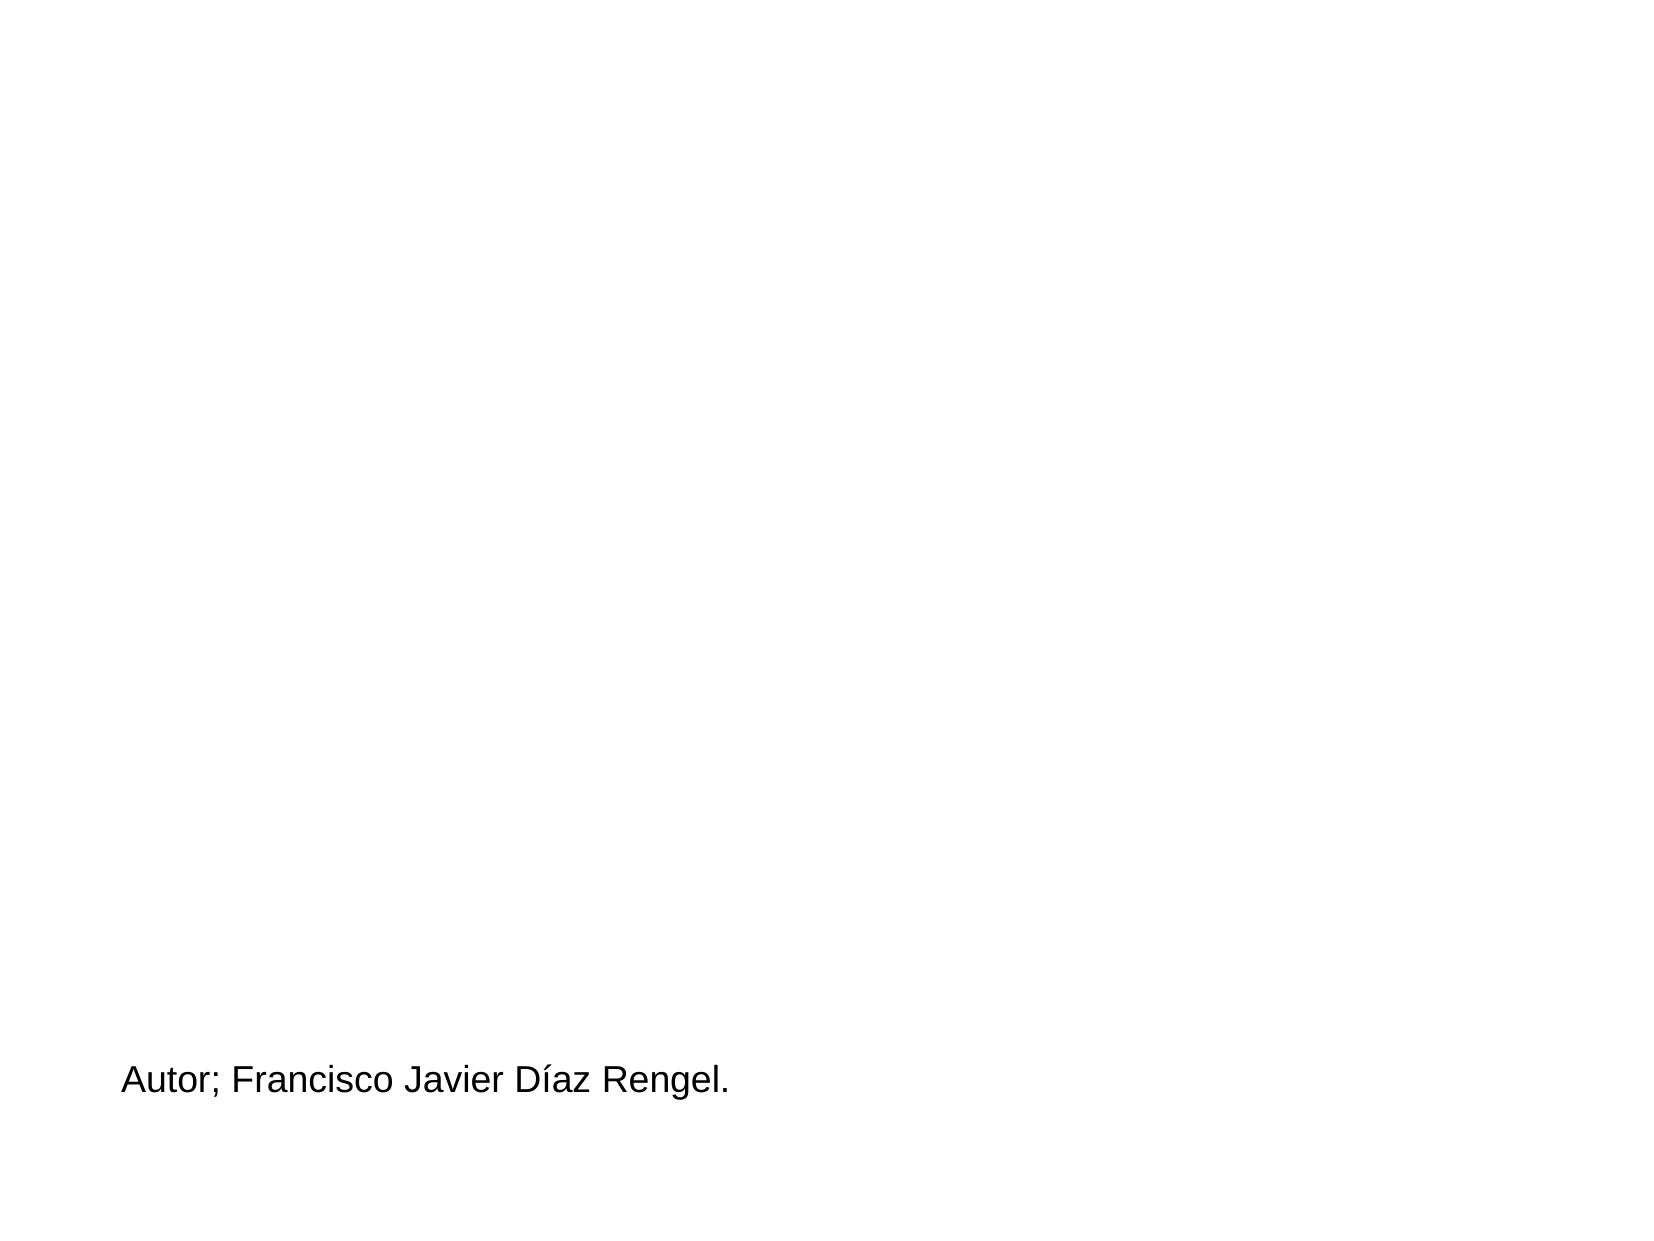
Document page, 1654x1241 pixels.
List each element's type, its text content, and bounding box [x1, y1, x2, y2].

text_box Autor; Francisco Javier Díaz Rengel. [106, 1051, 746, 1109]
